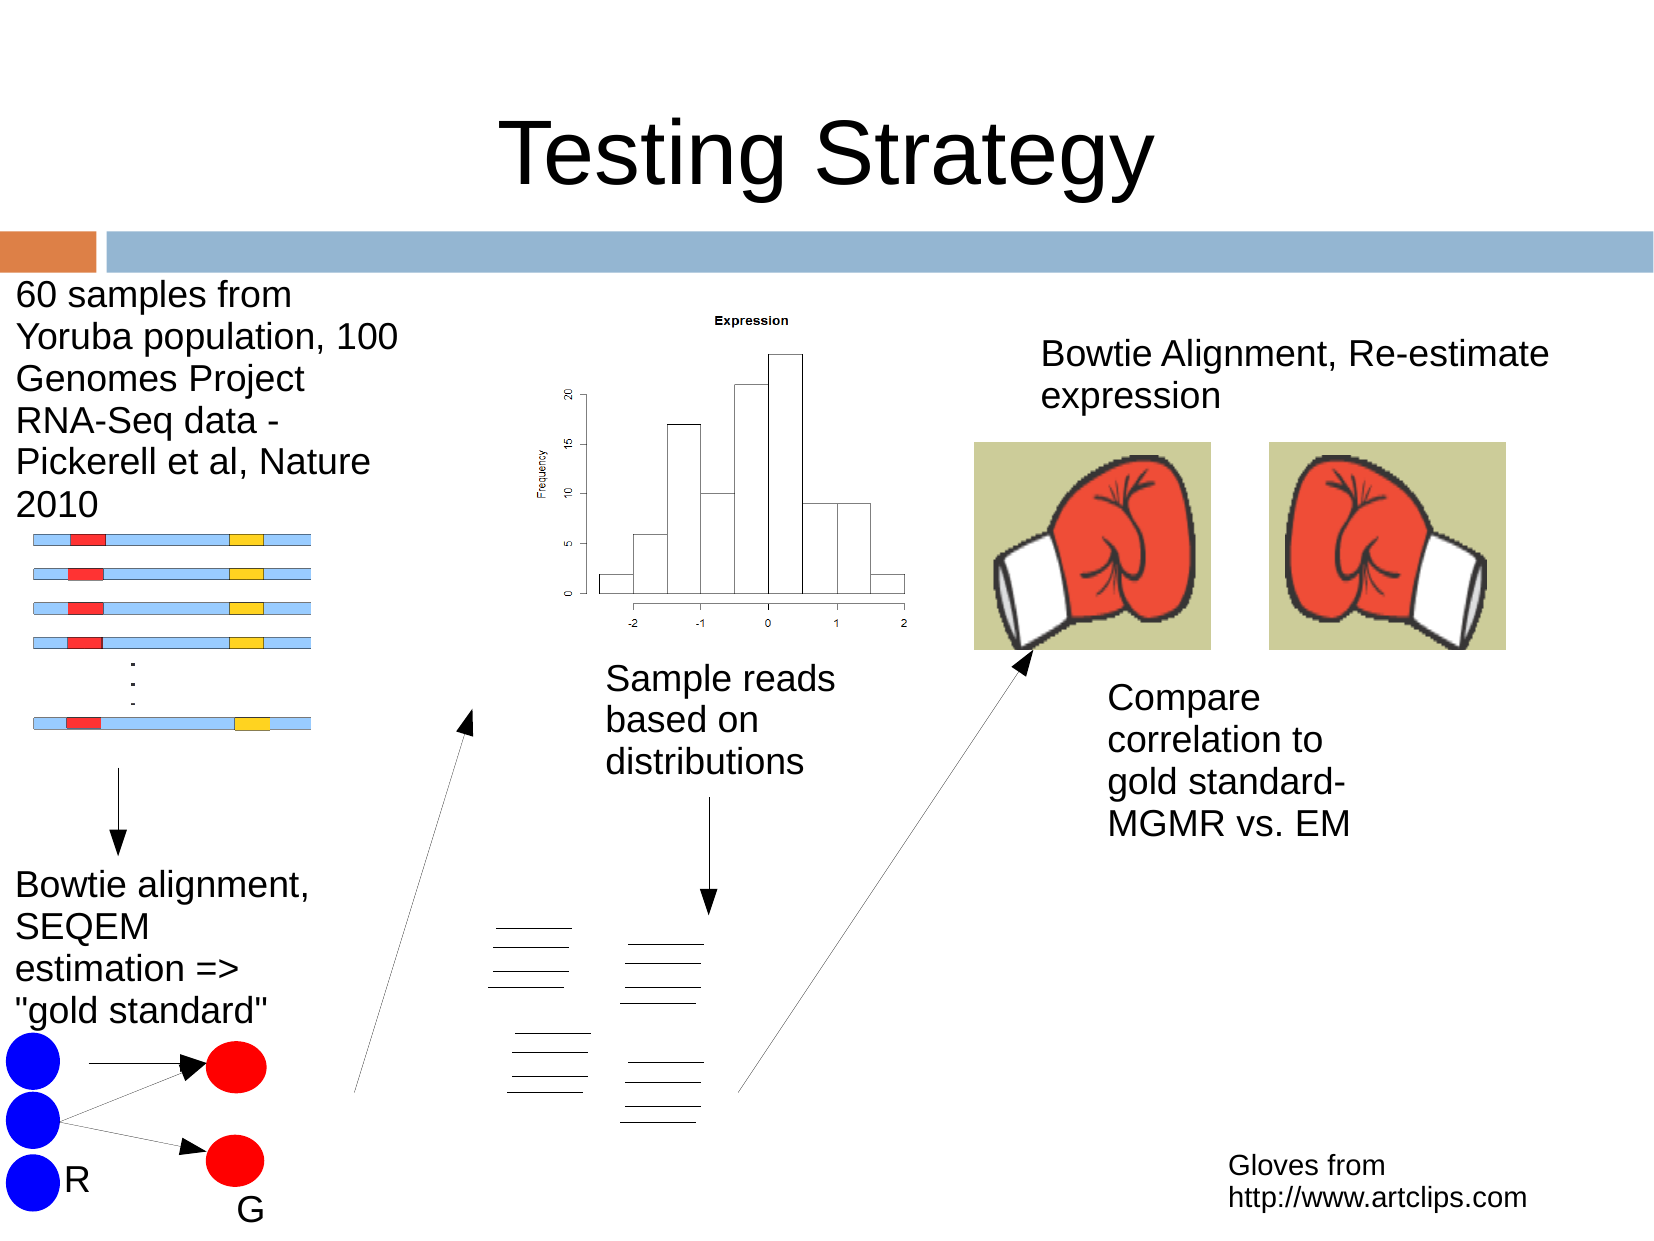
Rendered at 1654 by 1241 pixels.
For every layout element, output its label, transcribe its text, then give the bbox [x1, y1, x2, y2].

text_box [206, 1135, 264, 1183]
picture [1269, 442, 1506, 650]
text_box G [221, 1181, 281, 1241]
text_box Bowtie alignment, SEQEM estimation => "gold standard" [0, 856, 325, 1063]
text_box Bowtie Alignment, Re-estimate expression [1003, 324, 1565, 473]
picture [531, 295, 945, 665]
text_box Compare correlation to gold standard- MGMR vs. EM [1092, 668, 1418, 852]
text_box [6, 1033, 60, 1090]
picture [29, 531, 325, 739]
text_box Sample reads based on distributions [590, 649, 886, 791]
text_box R [49, 1151, 106, 1209]
text_box [206, 1041, 266, 1093]
title Testing Strategy [82, 49, 1571, 257]
text_box 60 samples from Yoruba population, 100 Genomes Project RNA-Seq data - Pickerell et al, Nature 2010 [0, 265, 414, 680]
text_box [6, 1092, 60, 1149]
text_box Gloves from http://www.artclips.com [1213, 1141, 1625, 1222]
picture [974, 442, 1211, 650]
text_box [6, 1155, 49, 1211]
